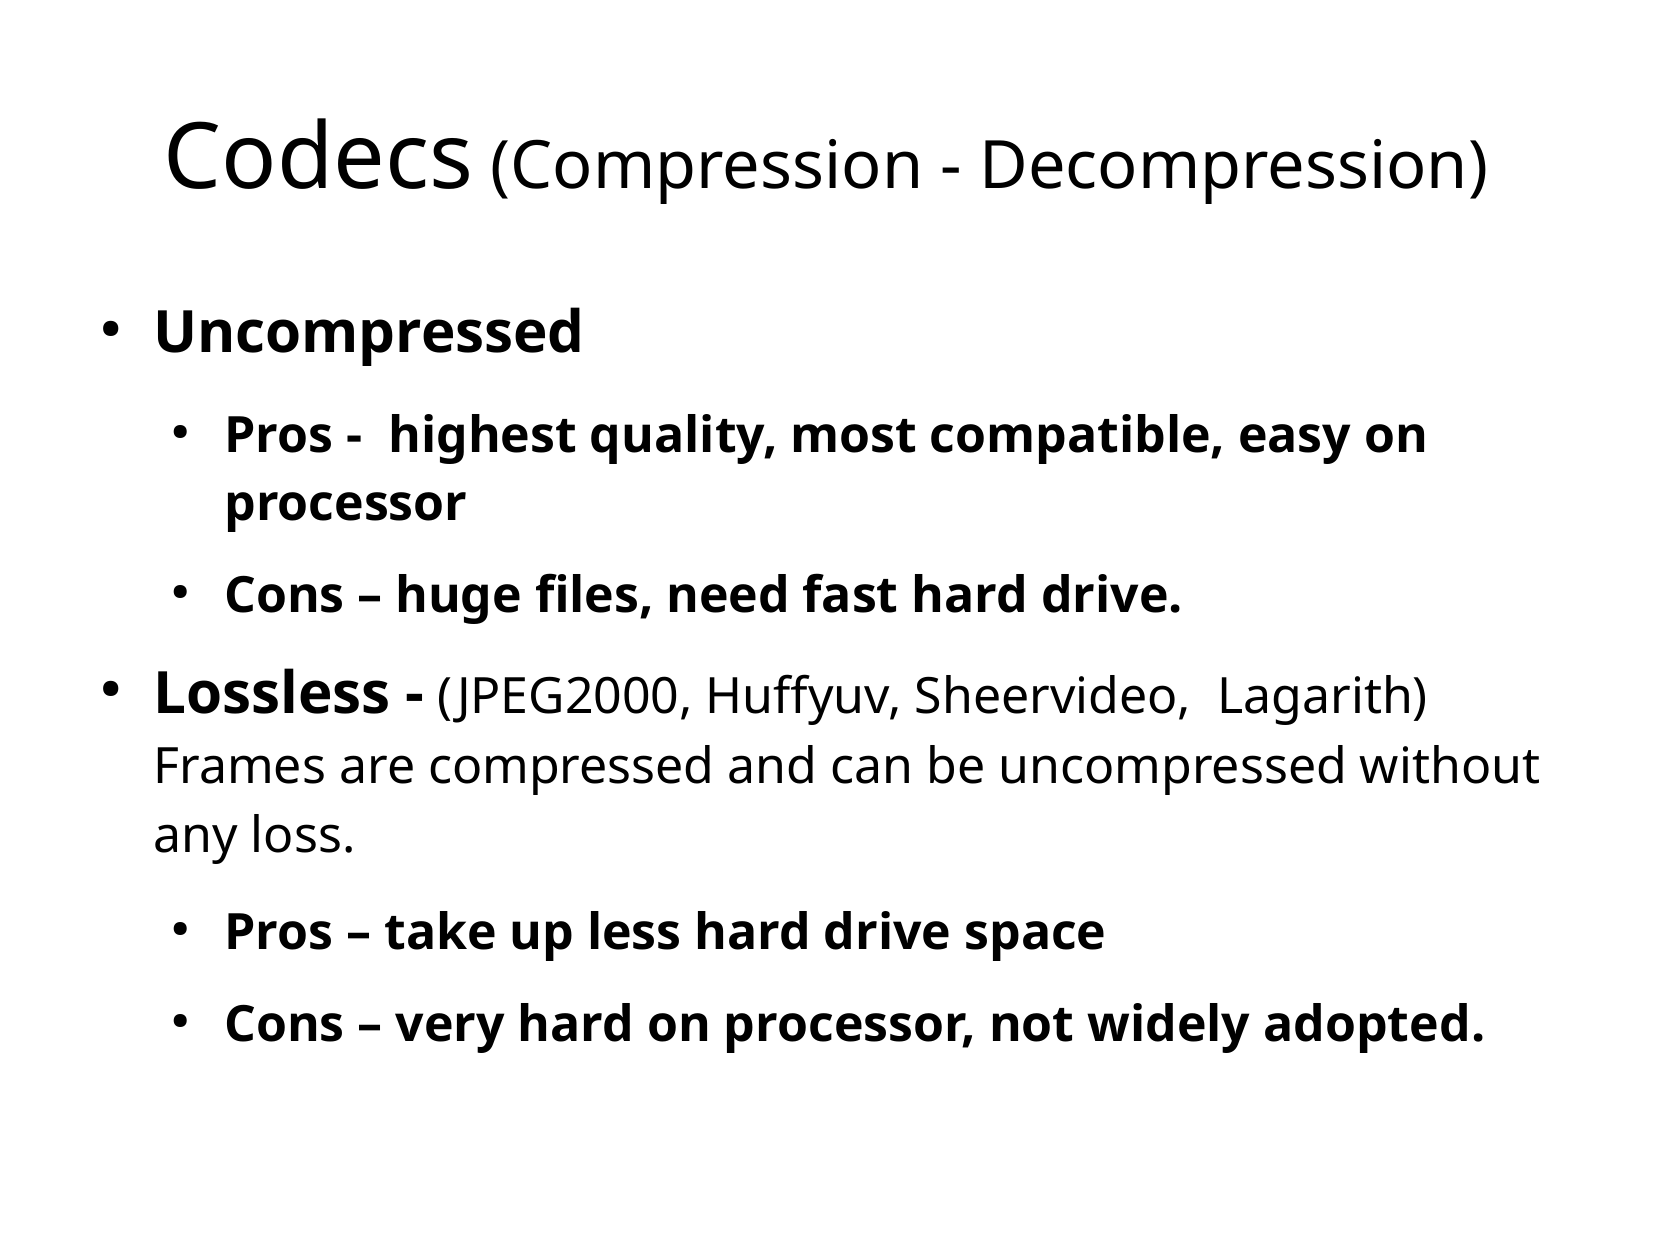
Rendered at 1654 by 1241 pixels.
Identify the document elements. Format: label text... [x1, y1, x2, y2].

list Uncompressed Pros - highest quality, most compatible, easy on processor Cons – huge files, need fast hard drive. Lossless - (JPEG2000, Huffyuv, Sheervideo, Lagarith) Frames are compressed and can be uncompressed without any loss. Pros – take up less hard drive space Cons – very hard on processor, not widely adopted. [82, 290, 1571, 1094]
title Codecs (Compression - Decompression) [82, 56, 1571, 250]
